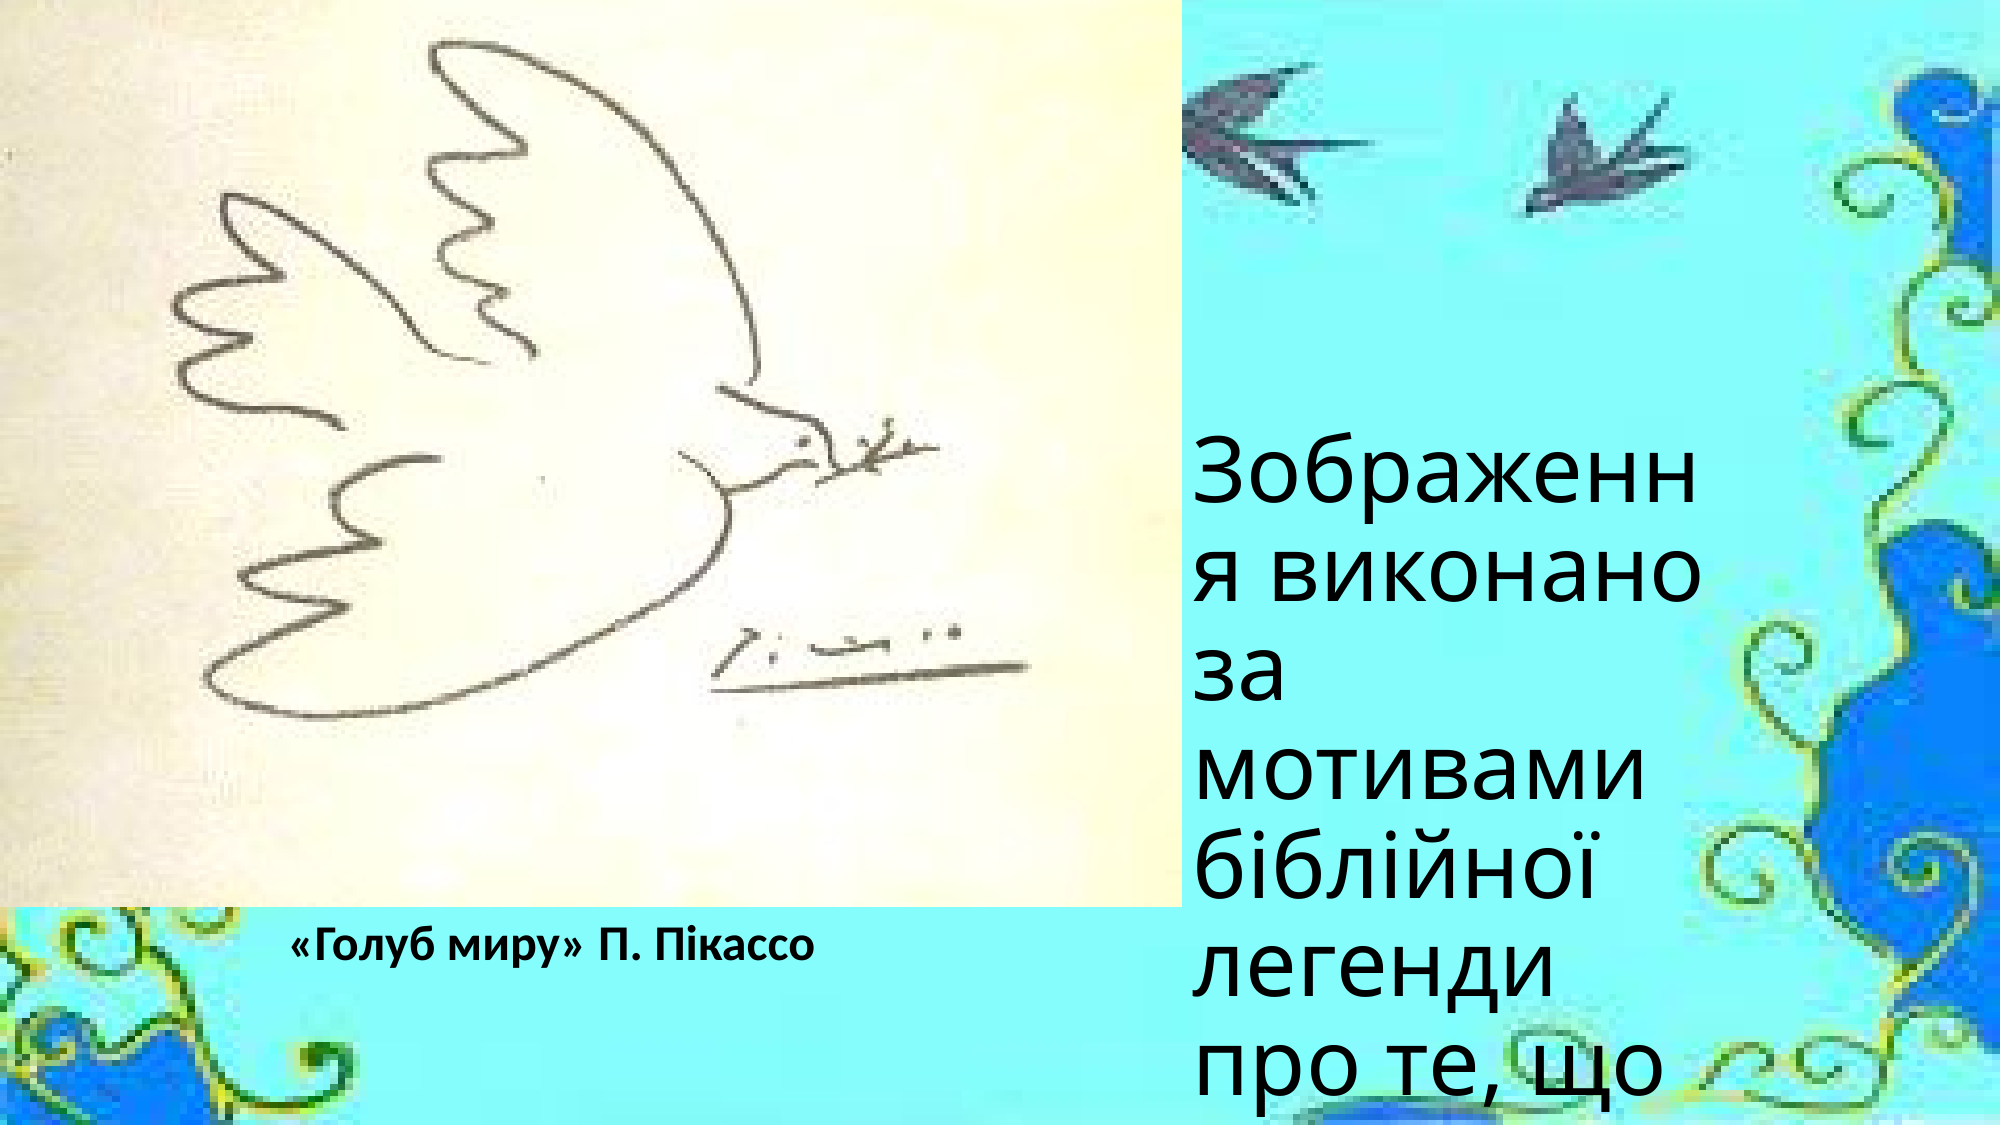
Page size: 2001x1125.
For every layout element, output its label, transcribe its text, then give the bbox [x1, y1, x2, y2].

subtitle Зображення виконано за мотивами біблійної легенди про те, що Господь в знак примирення після Великого Потопу надіслав в Ноїв ковчег голубку з гілочкою оливи. [1177, 415, 1753, 999]
picture [0, 0, 2000, 1125]
text_box «Голуб миру» П. Пікассо [273, 902, 862, 978]
